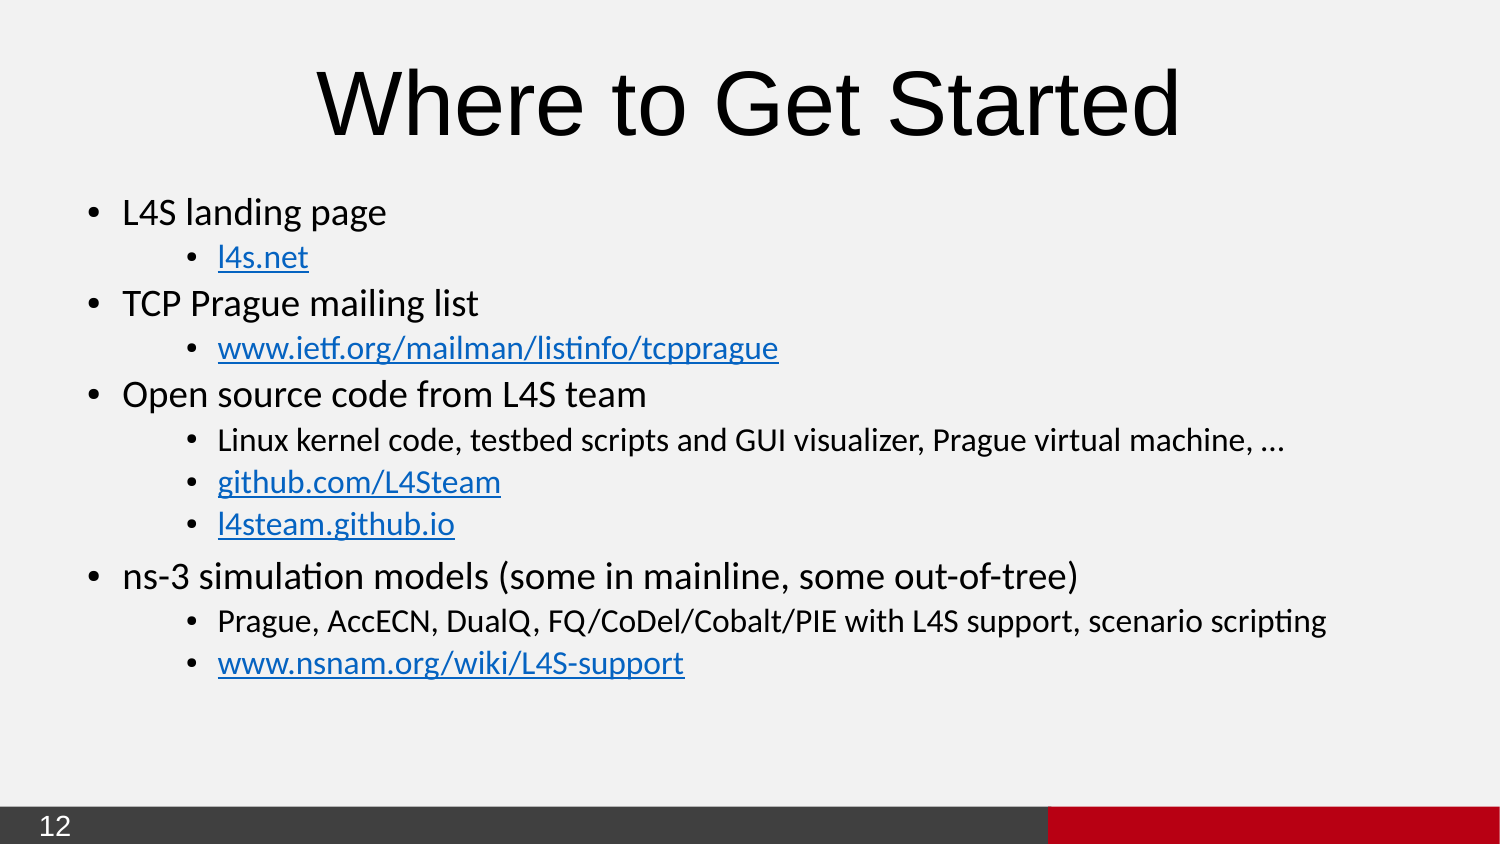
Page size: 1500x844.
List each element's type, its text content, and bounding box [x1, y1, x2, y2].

list L4S landing page l4s.net TCP Prague mailing list www.ietf.org/mailman/listinfo/tcpprague Open source code from L4S team Linux kernel code, testbed scripts and GUI visualizer, Prague virtual machine, … github.com/L4Steam l4steam.github.io ns-3 simulation models (some in mainline, some out-of-tree) Prague, AccECN, DualQ, FQ/CoDel/Cobalt/PIE with L4S support, scenario scripting www.nsnam.org/wiki/L4S-support [75, 197, 1425, 687]
title Where to Get Started [75, 33, 1425, 175]
